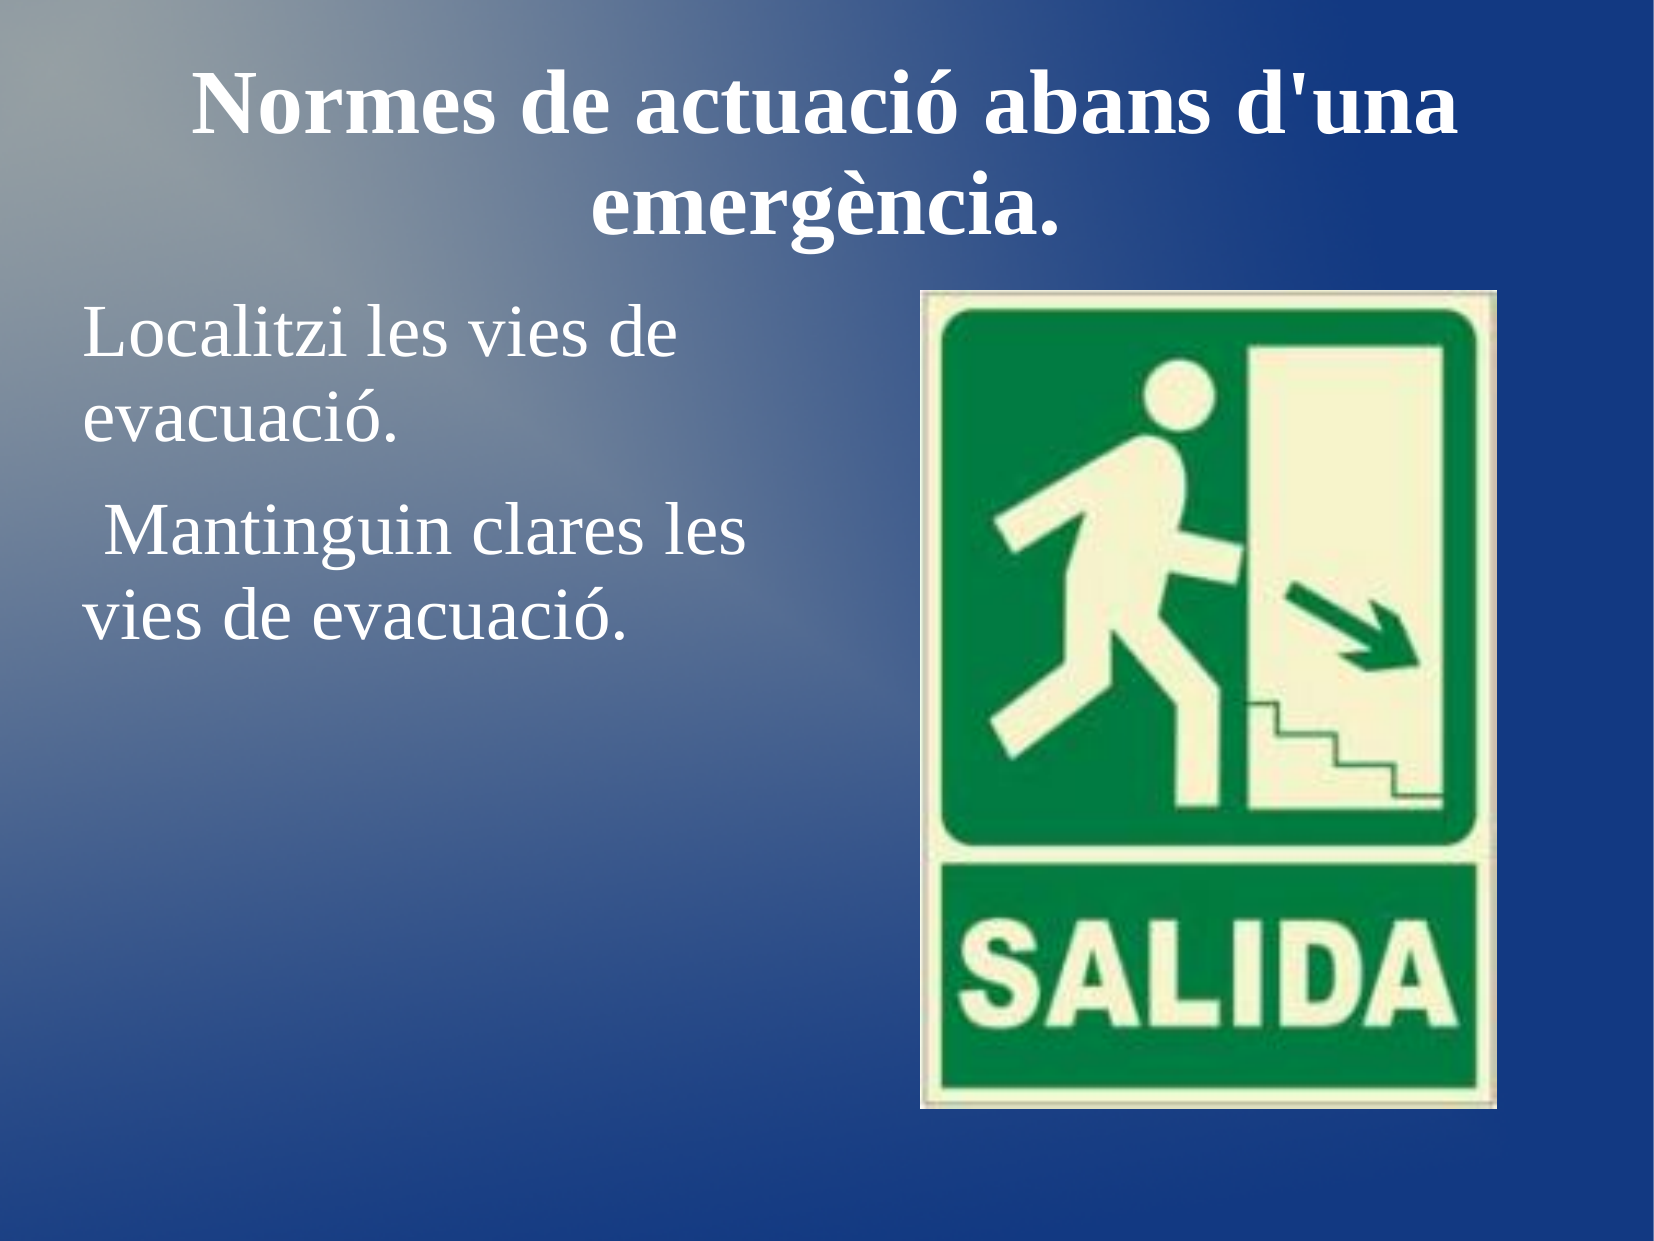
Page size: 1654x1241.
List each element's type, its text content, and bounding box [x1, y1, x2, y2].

title Normes de actuació abans d'una emergència. [82, 49, 1571, 257]
picture [0, 0, 1654, 1241]
list Localitzi les vies de evacuació. Mantinguin clares les vies de evacuació. [82, 290, 809, 1109]
